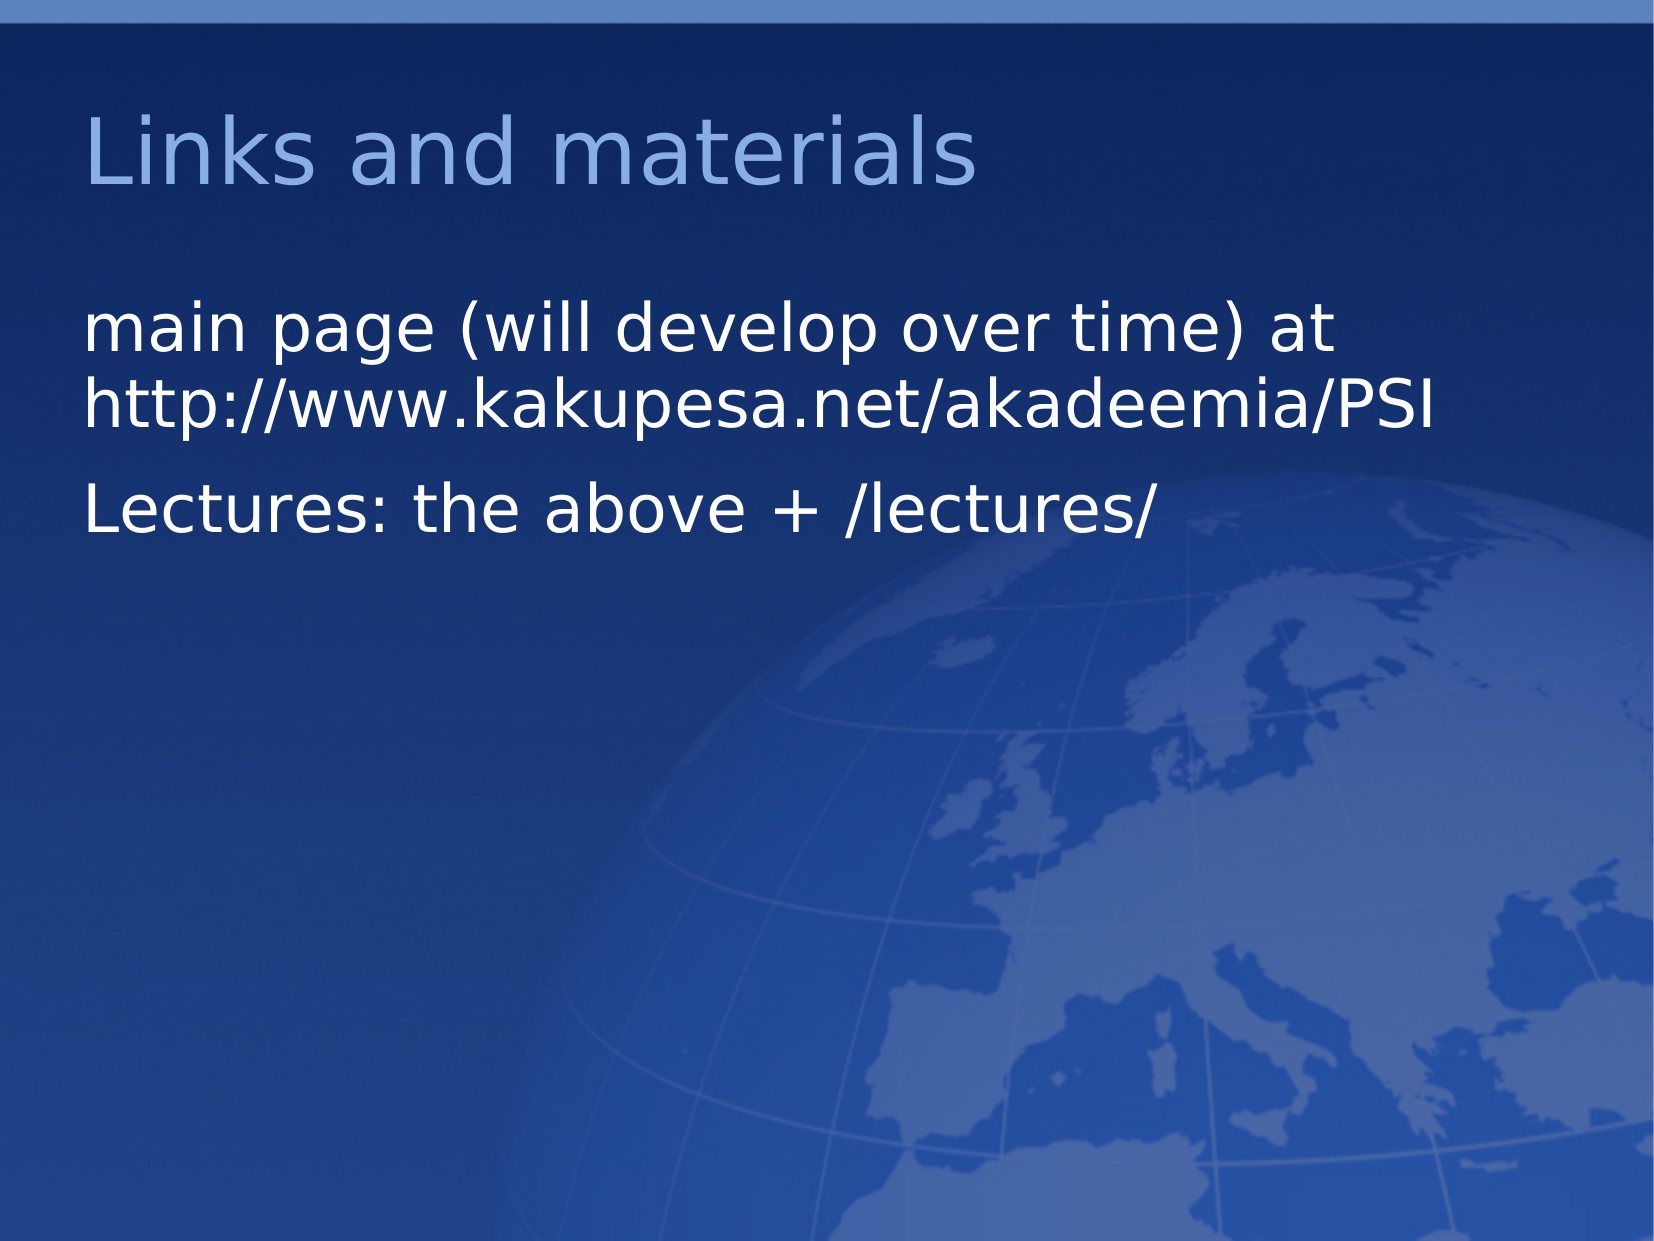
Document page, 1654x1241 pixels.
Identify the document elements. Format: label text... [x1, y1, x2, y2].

title Links and materials [82, 49, 1571, 257]
list main page (will develop over time) at http://www.kakupesa.net/akadeemia/PSI Lectures: the above + /lectures/ [82, 290, 1571, 1109]
picture [0, 0, 1654, 1241]
